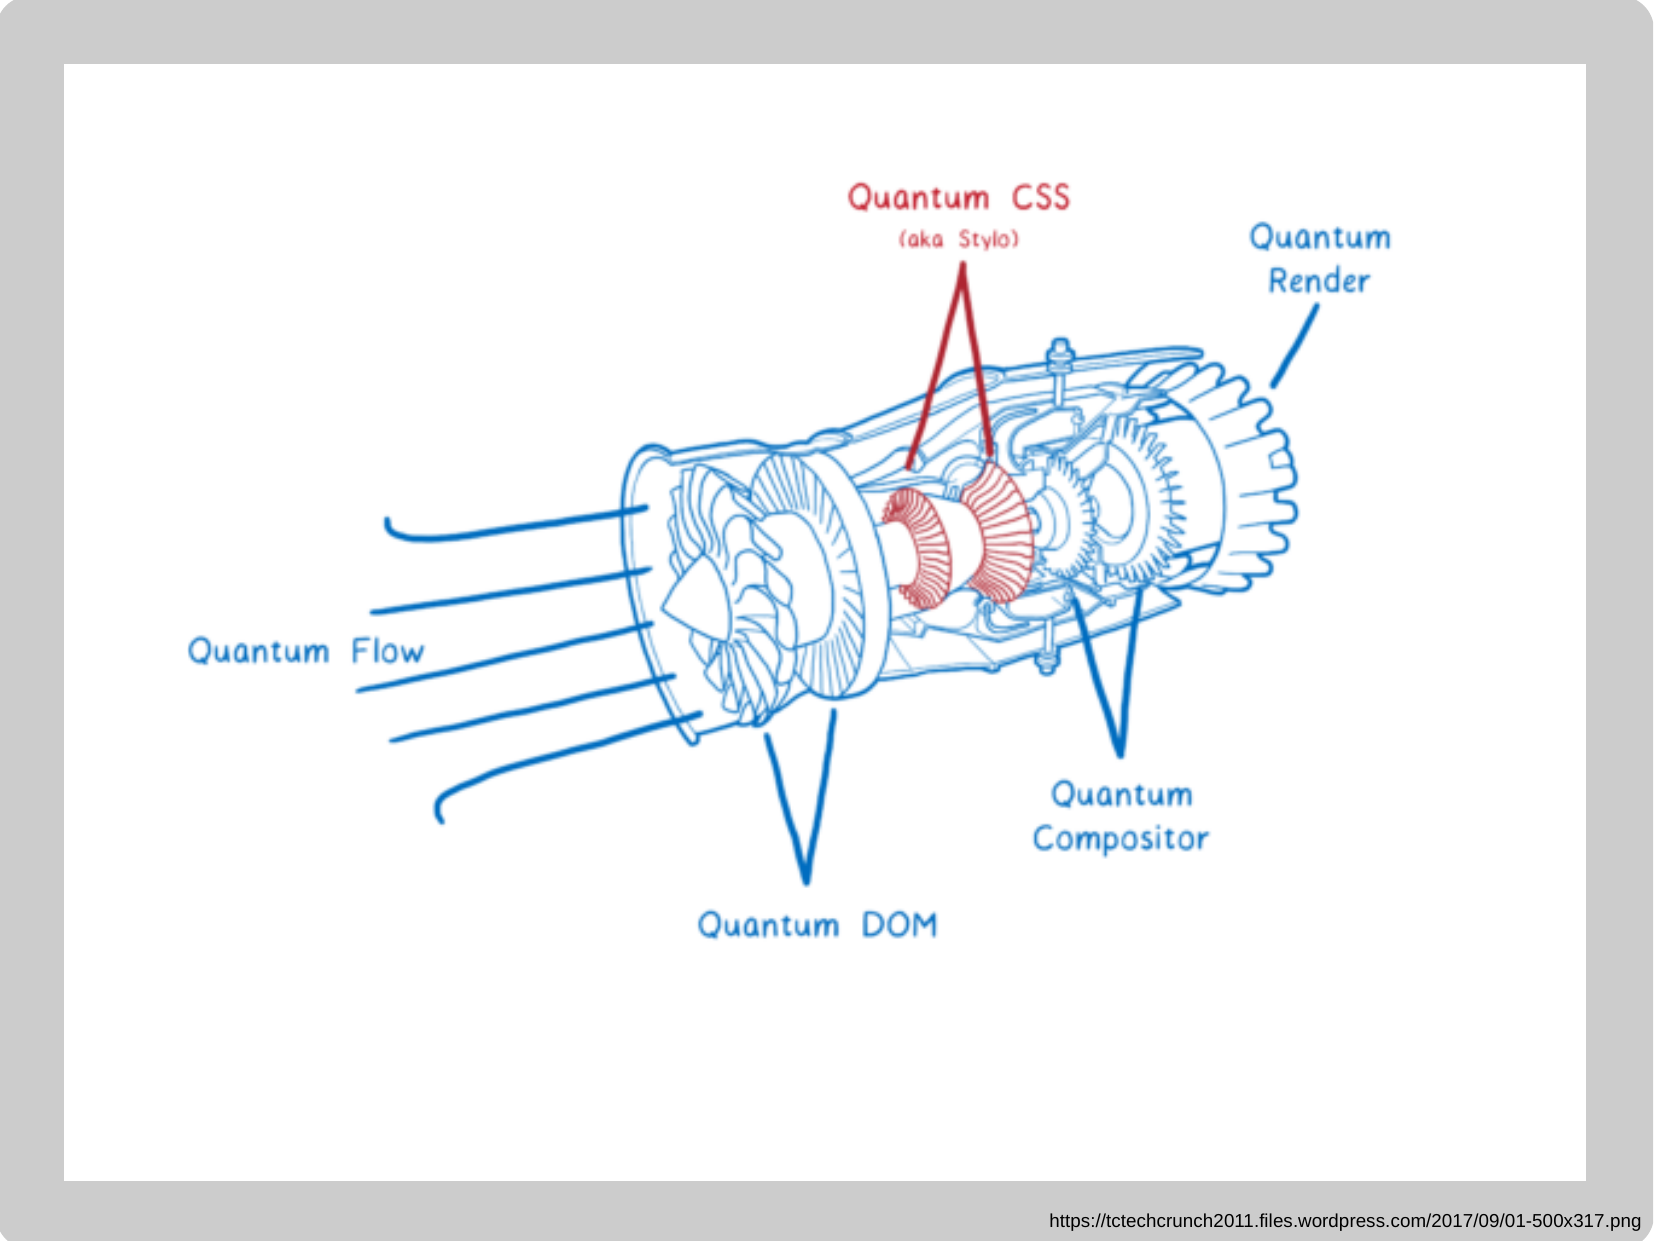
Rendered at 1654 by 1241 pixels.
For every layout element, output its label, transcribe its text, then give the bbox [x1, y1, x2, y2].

text_box https://tctechcrunch2011.files.wordpress.com/2017/09/01-500x317.png [1034, 1203, 1653, 1241]
picture [187, 179, 1395, 946]
